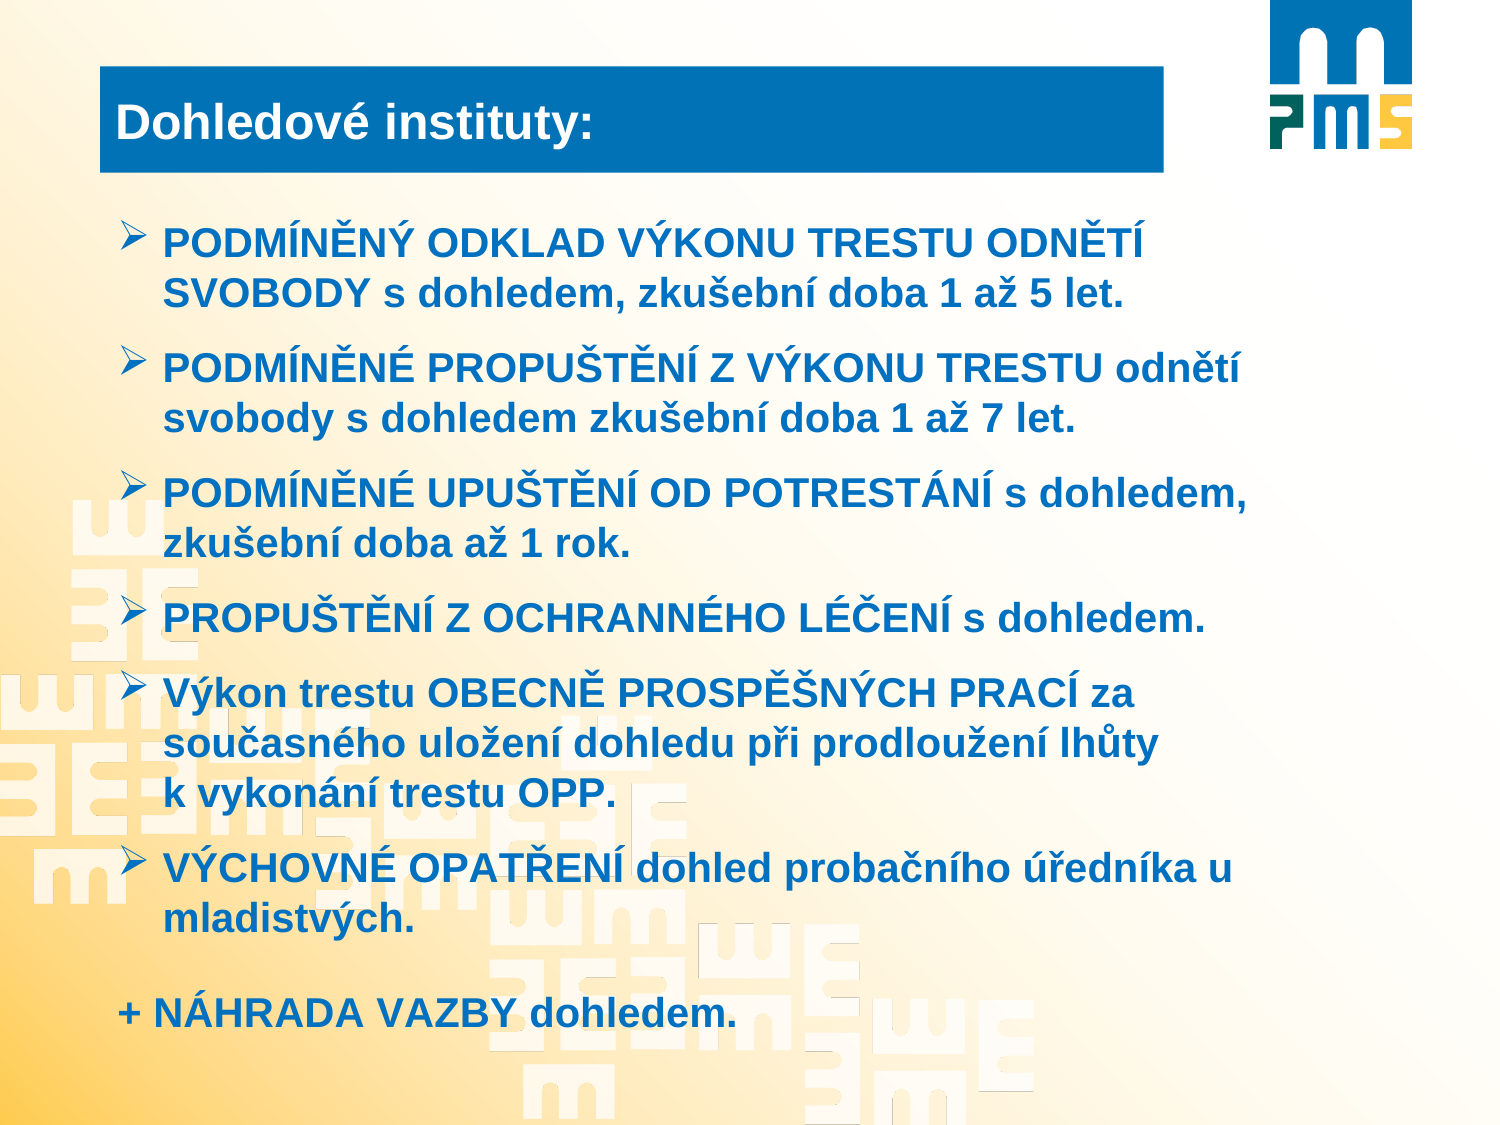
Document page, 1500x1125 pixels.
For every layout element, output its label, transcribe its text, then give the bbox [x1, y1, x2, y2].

title Dohledové instituty: [100, 66, 1164, 173]
picture [0, 0, 1500, 1125]
text_box PODMÍNĚNÝ ODKLAD VÝKONU TRESTU ODNĚTÍ SVOBODY s dohledem, zkušební doba 1 až 5 let. PODMÍNĚNÉ PROPUŠTĚNÍ Z VÝKONU TRESTU odnětí svobody s dohledem zkušební doba 1 až 7 let. PODMÍNĚNÉ UPUŠTĚNÍ OD POTRESTÁNÍ s dohledem, zkušební doba až 1 rok. PROPUŠTĚNÍ Z OCHRANNÉHO LÉČENÍ s dohledem. Výkon trestu OBECNĚ PROSPĚŠNÝCH PRACÍ za současného uložení dohledu při prodloužení lhůty k vykonání trestu OPP. VÝCHOVNÉ OPATŘENÍ dohled probačního úředníka u mladistvých. + NÁHRADA VAZBY dohledem. [88, 207, 1365, 1059]
